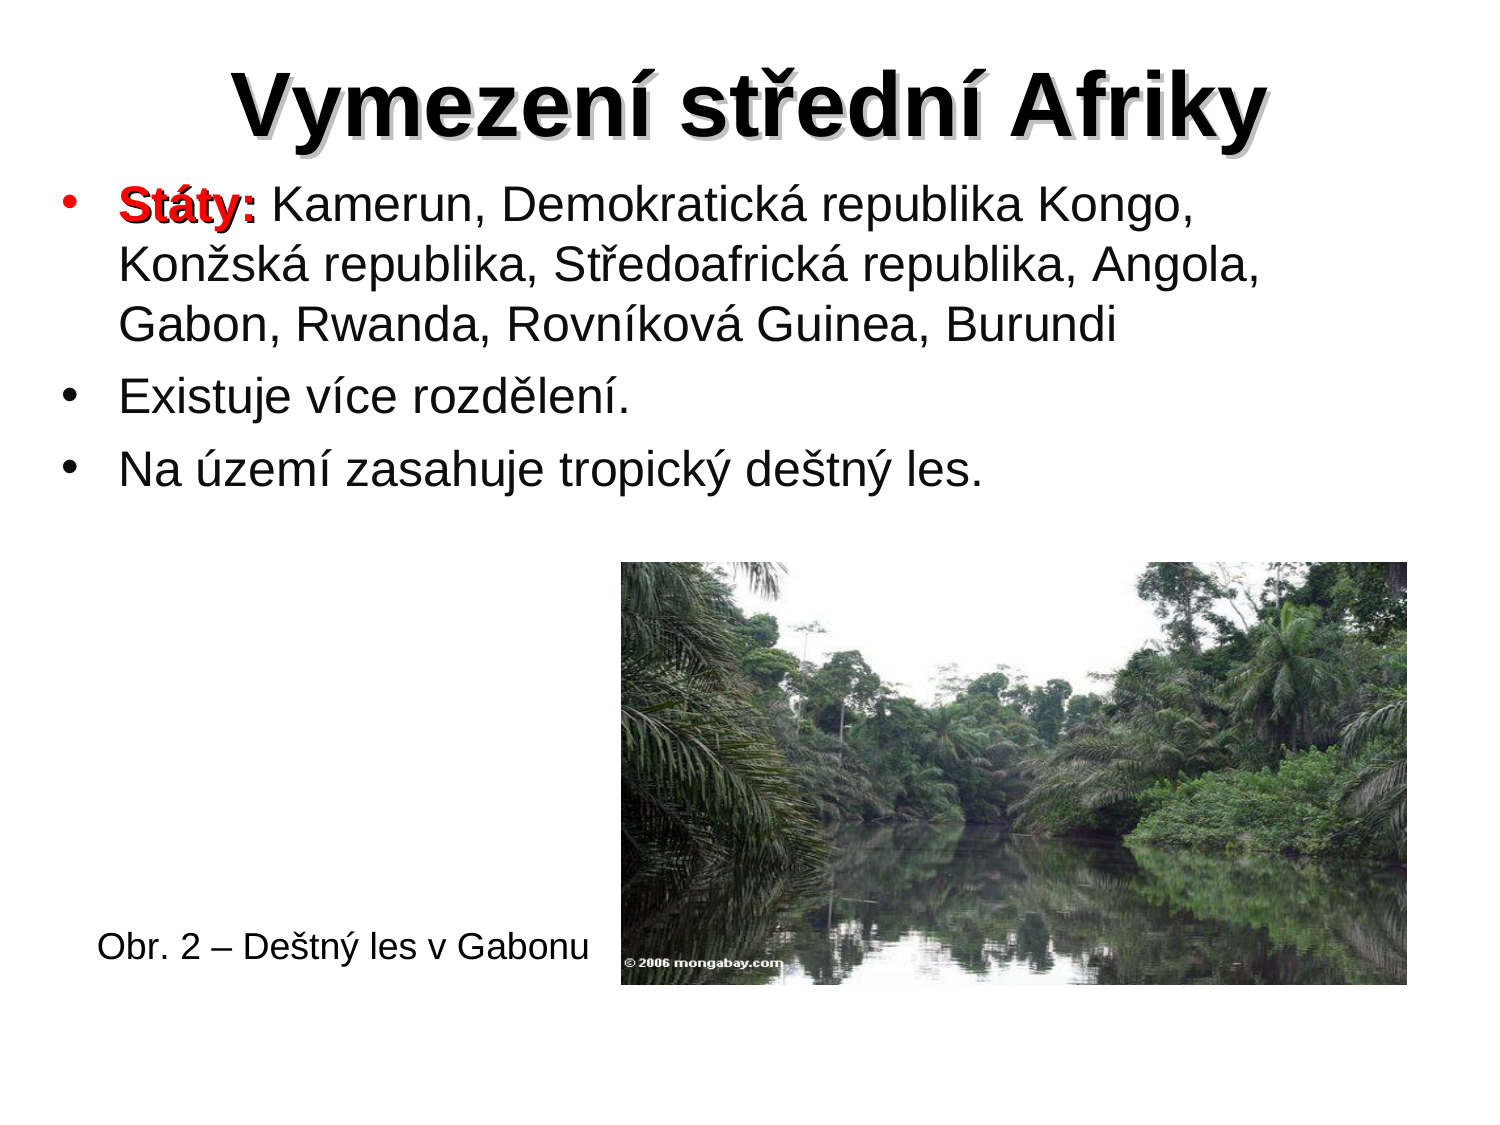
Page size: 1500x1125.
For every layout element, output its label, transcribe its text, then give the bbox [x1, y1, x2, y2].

picture [621, 562, 1407, 985]
list Státy: Kamerun, Demokratická republika Kongo, Konžská republika, Středoafrická republika, Angola, Gabon, Rwanda, Rovníková Guinea, Burundi Existuje více rozdělení. Na území zasahuje tropický deštný les. [46, 163, 1360, 575]
title Vymezení střední Afriky [75, 35, 1426, 165]
text_box Obr. 2 – Deštný les v Gabonu [82, 913, 621, 975]
